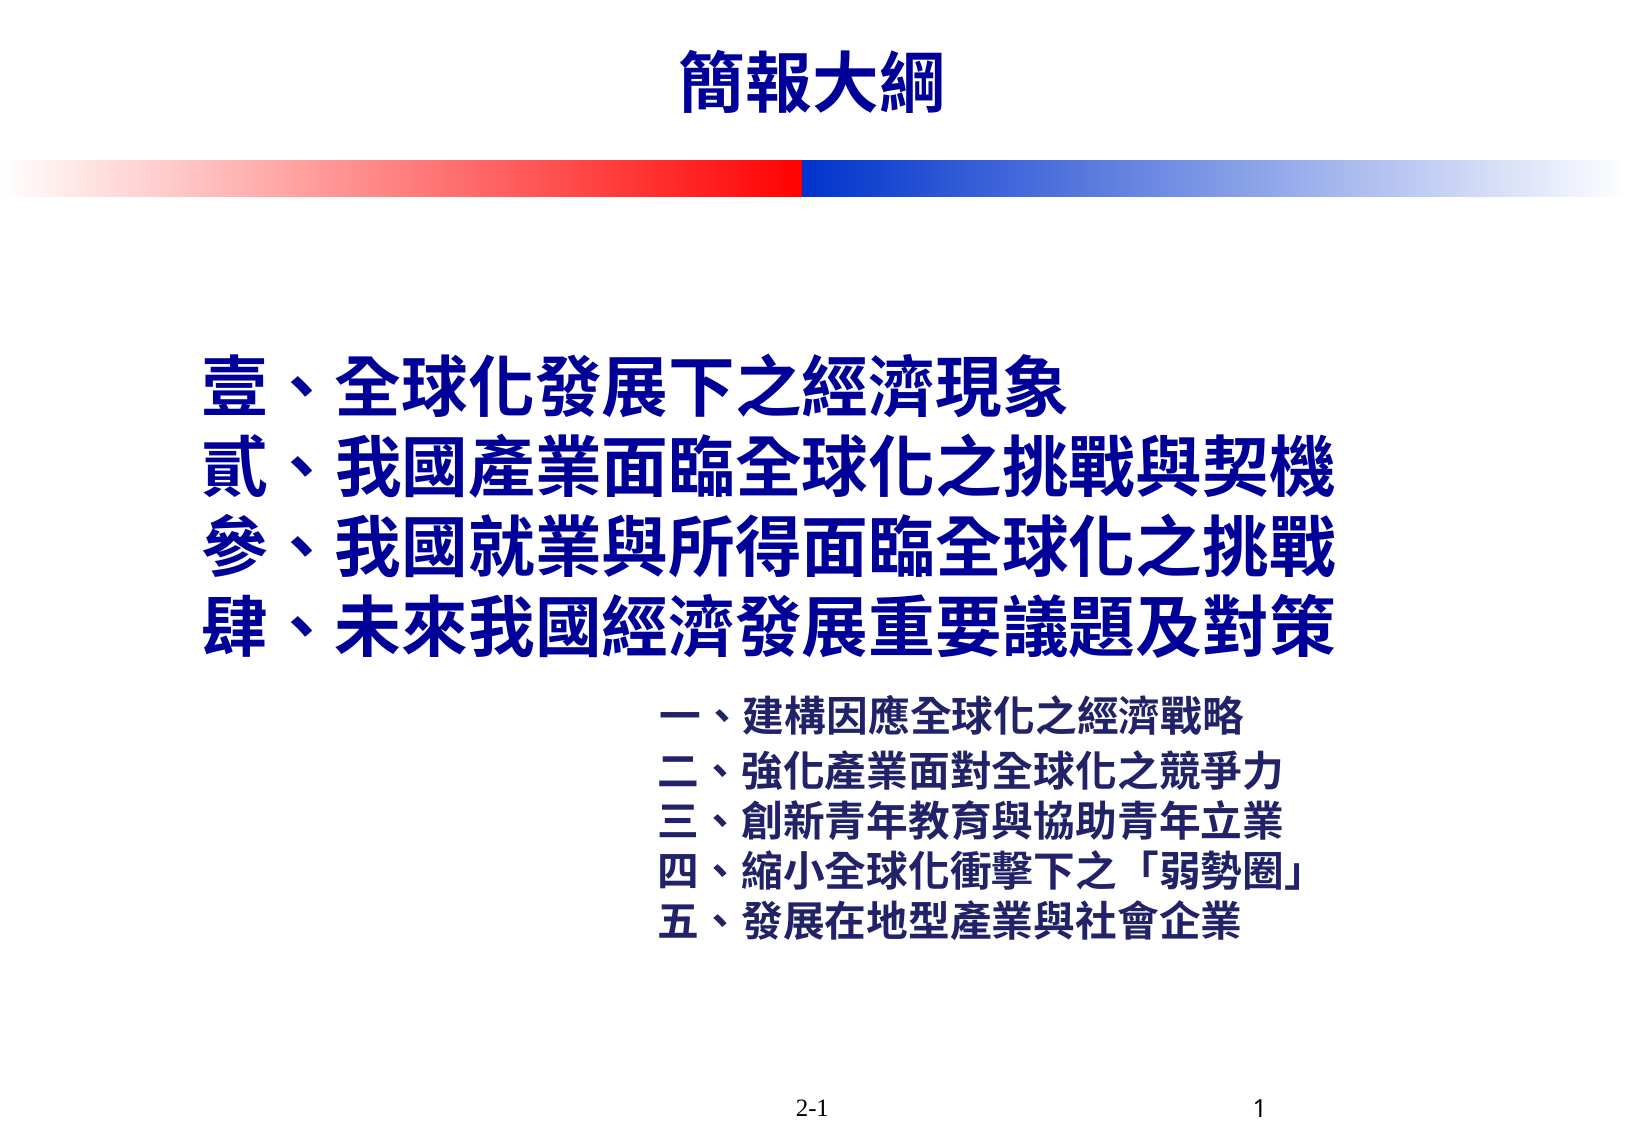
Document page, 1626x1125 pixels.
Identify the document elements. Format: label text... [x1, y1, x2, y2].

text_box 壹、全球化發展下之經濟現象 貳、我國產業面臨全球化之挑戰與契機 參、我國就業與所得面臨全球化之挑戰 肆、未來我國經濟發展重要議題及對策 一、建構因應全球化之經濟戰略 二、強化產業面對全球化之競爭力 三、創新青年教育與協助青年立業 四、縮小全球化衝擊下之「弱勢圈」 五、發展在地型產業與社會企業 [186, 231, 1569, 1059]
text_box 簡報大綱 [892, 60, 906, 89]
text_box 簡報大綱 [792, 82, 800, 92]
text_box 簡報大綱 [715, 60, 728, 68]
text_box 簡報大綱 [686, 60, 698, 68]
text_box 2-1 [712, 1084, 913, 1125]
text_box 簡報大綱 [786, 86, 792, 106]
text_box 簡報大綱 [758, 74, 768, 82]
text_box 1 [1237, 1085, 1617, 1125]
text_box 簡報大綱 [0, 60, 1625, 121]
